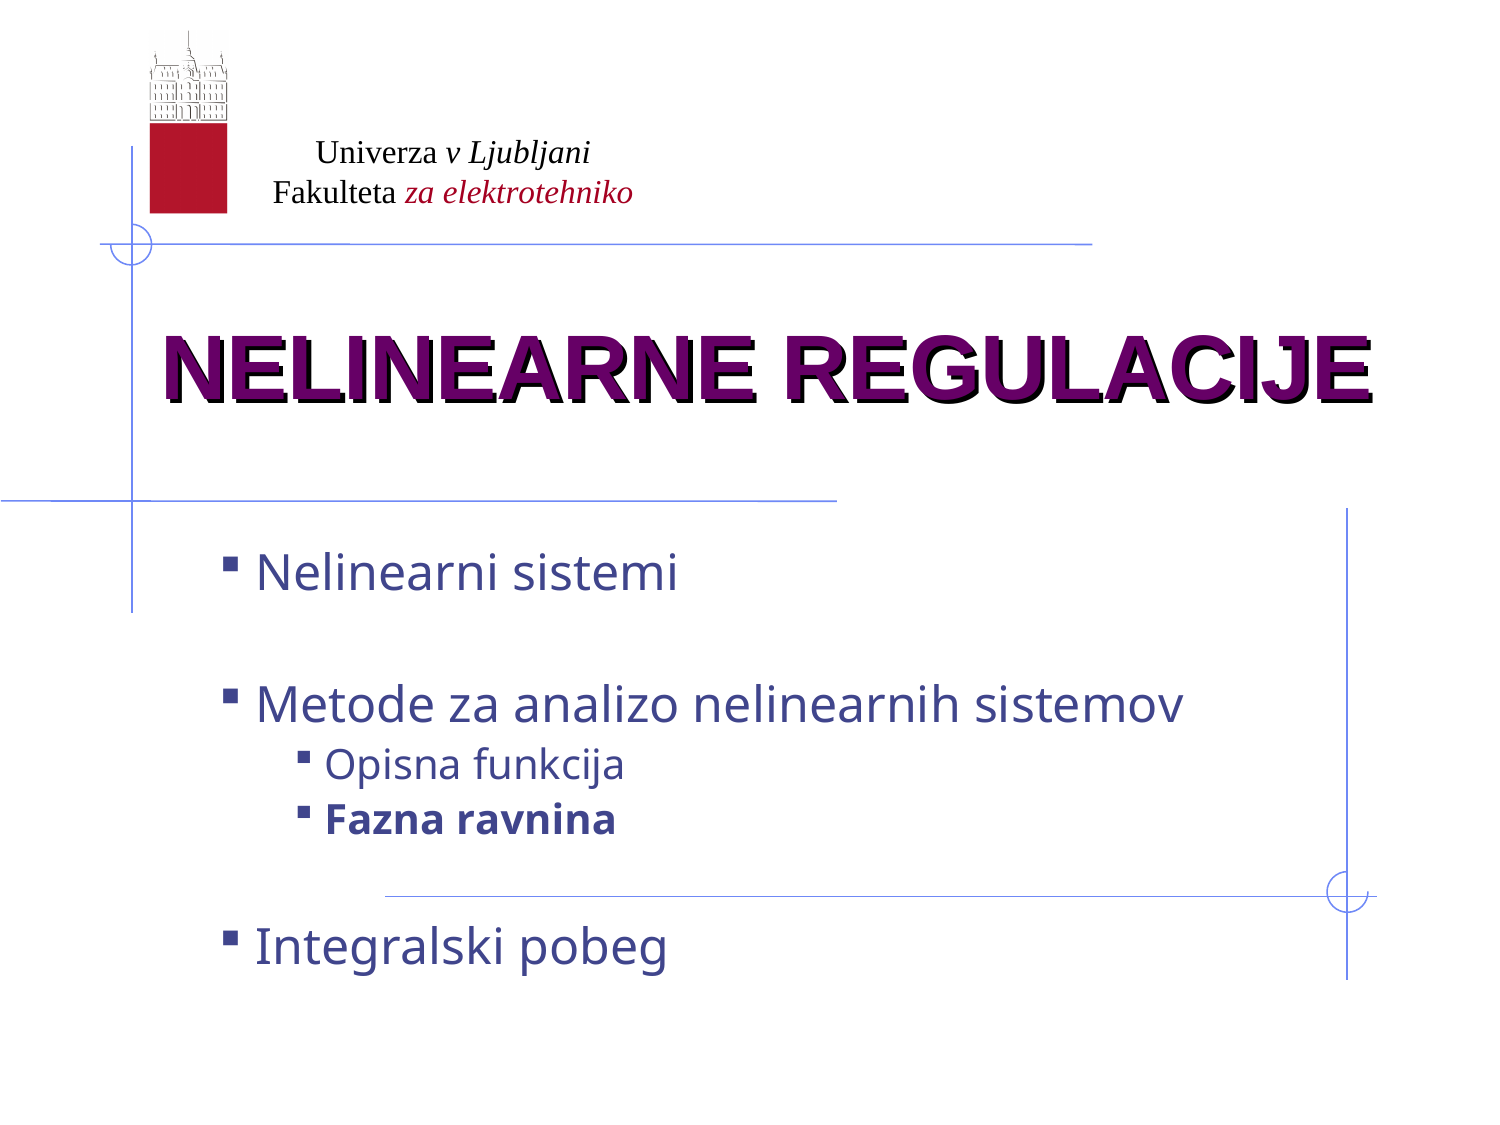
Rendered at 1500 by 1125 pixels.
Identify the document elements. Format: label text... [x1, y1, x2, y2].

title NELINEARNE REGULACIJE [134, 283, 1400, 426]
text_box Nelinearni sistemi Metode za analizo nelinearnih sistemov Opisna funkcija Fazna ravnina Integralski pobeg [204, 527, 1249, 1043]
picture [148, 30, 229, 214]
text_box Univerza v Ljubljani Fakulteta za elektrotehniko [239, 125, 668, 218]
